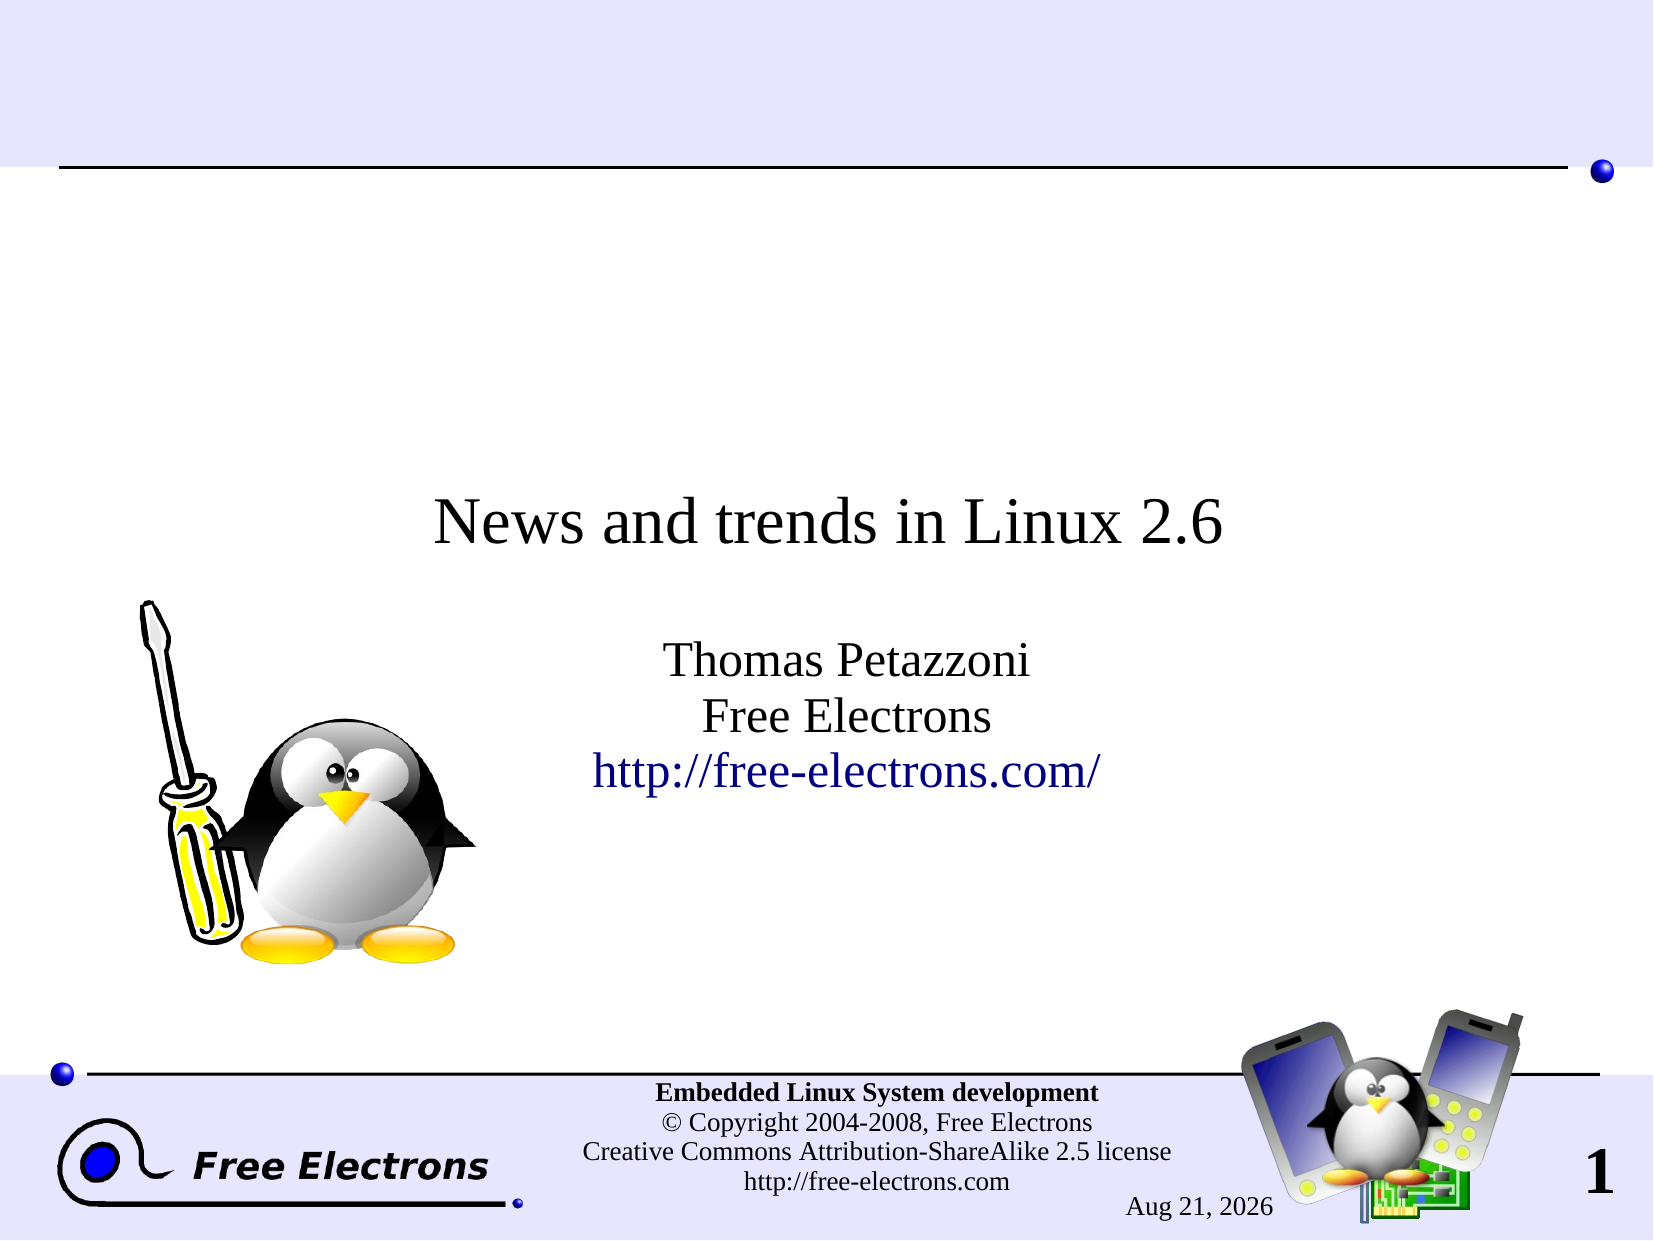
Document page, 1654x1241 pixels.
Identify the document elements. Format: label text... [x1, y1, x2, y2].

text_box [182, 799, 204, 808]
picture [1231, 1007, 1538, 1241]
picture [204, 718, 479, 965]
subtitle News and trends in Linux 2.6 Thomas Petazzoni Free Electrons http://free-electrons.com/ [105, 216, 1518, 1066]
picture [50, 1107, 527, 1216]
text_box [177, 823, 204, 897]
text_box [176, 808, 204, 845]
text_box [139, 600, 204, 944]
